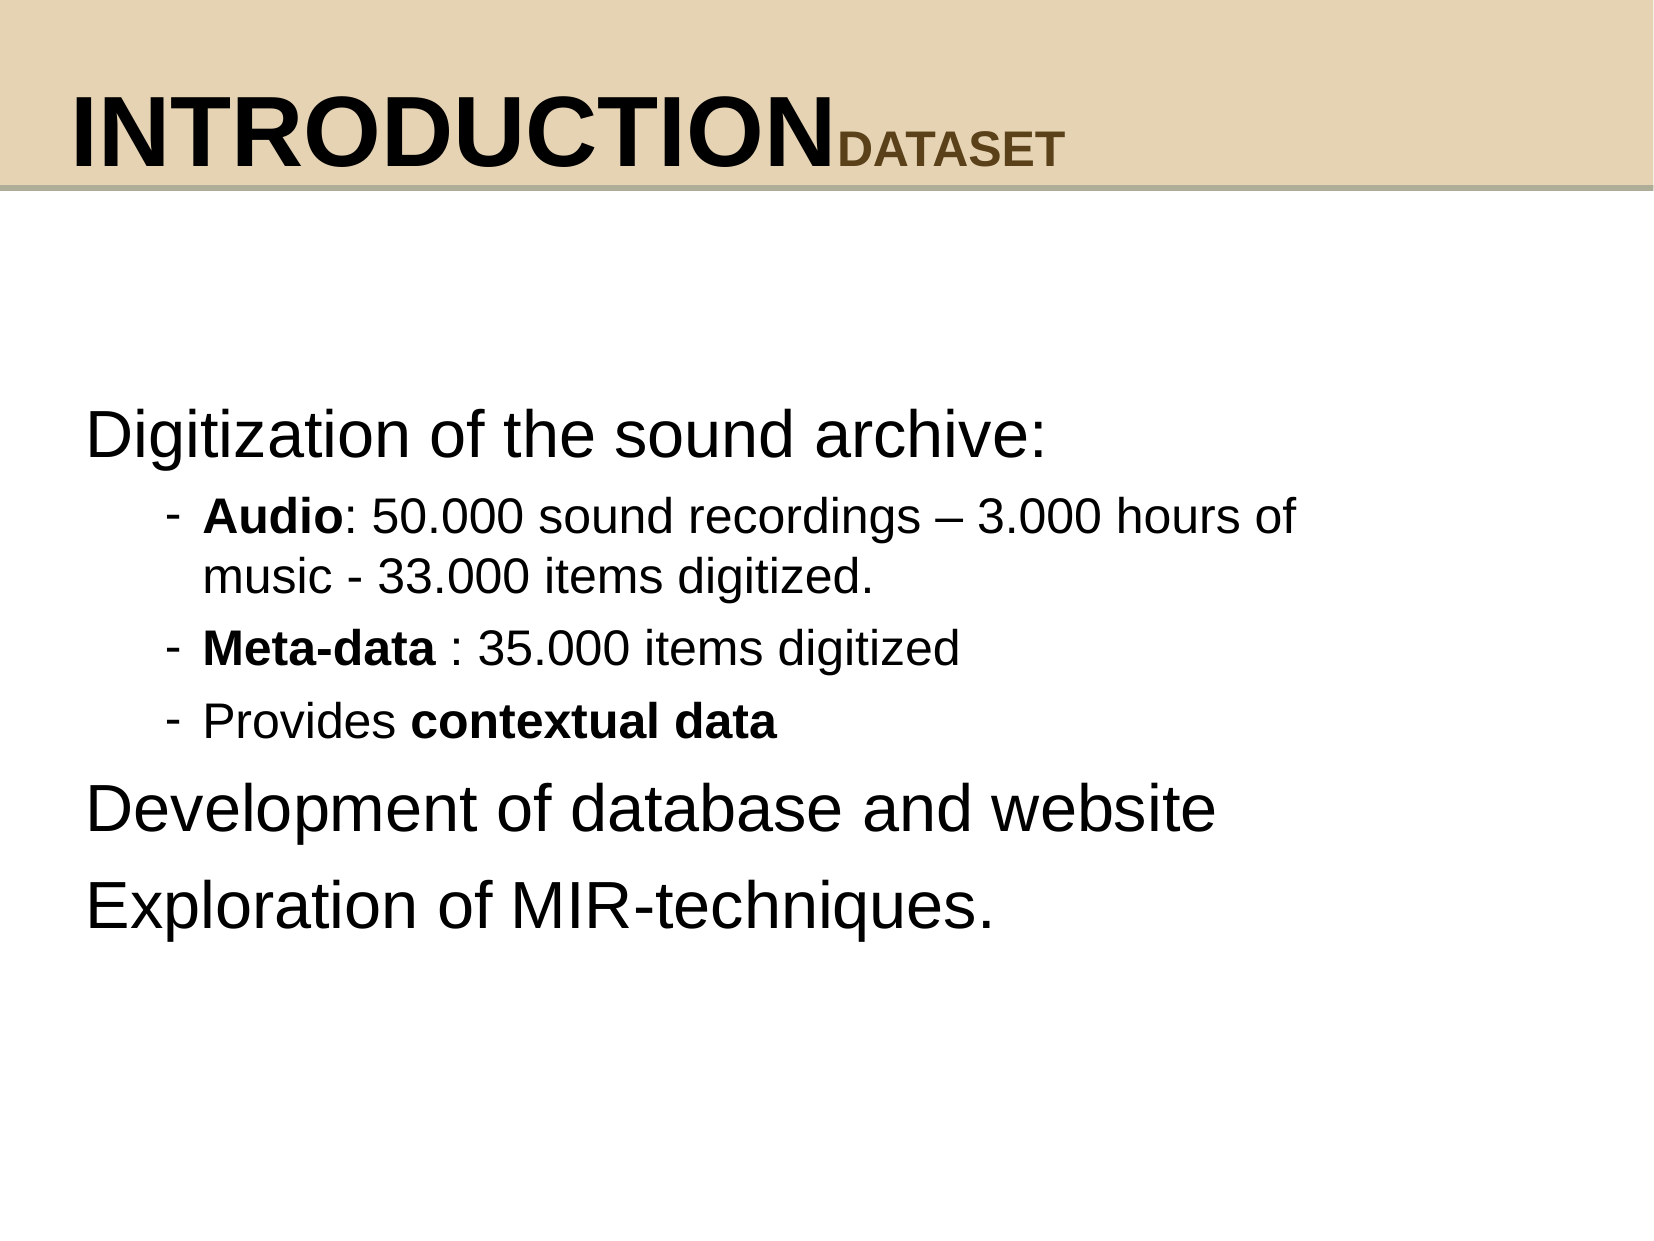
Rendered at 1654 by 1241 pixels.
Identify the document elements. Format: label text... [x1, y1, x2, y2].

title INTRODUCTIONDATASET [0, 0, 1654, 188]
list Digitization of the sound archive: Audio: 50.000 sound recordings – 3.000 hours of music - 33.000 items digitized. Meta-data : 35.000 items digitized Provides contextual data Development of database and website Exploration of MIR-techniques. [0, 296, 1351, 1159]
